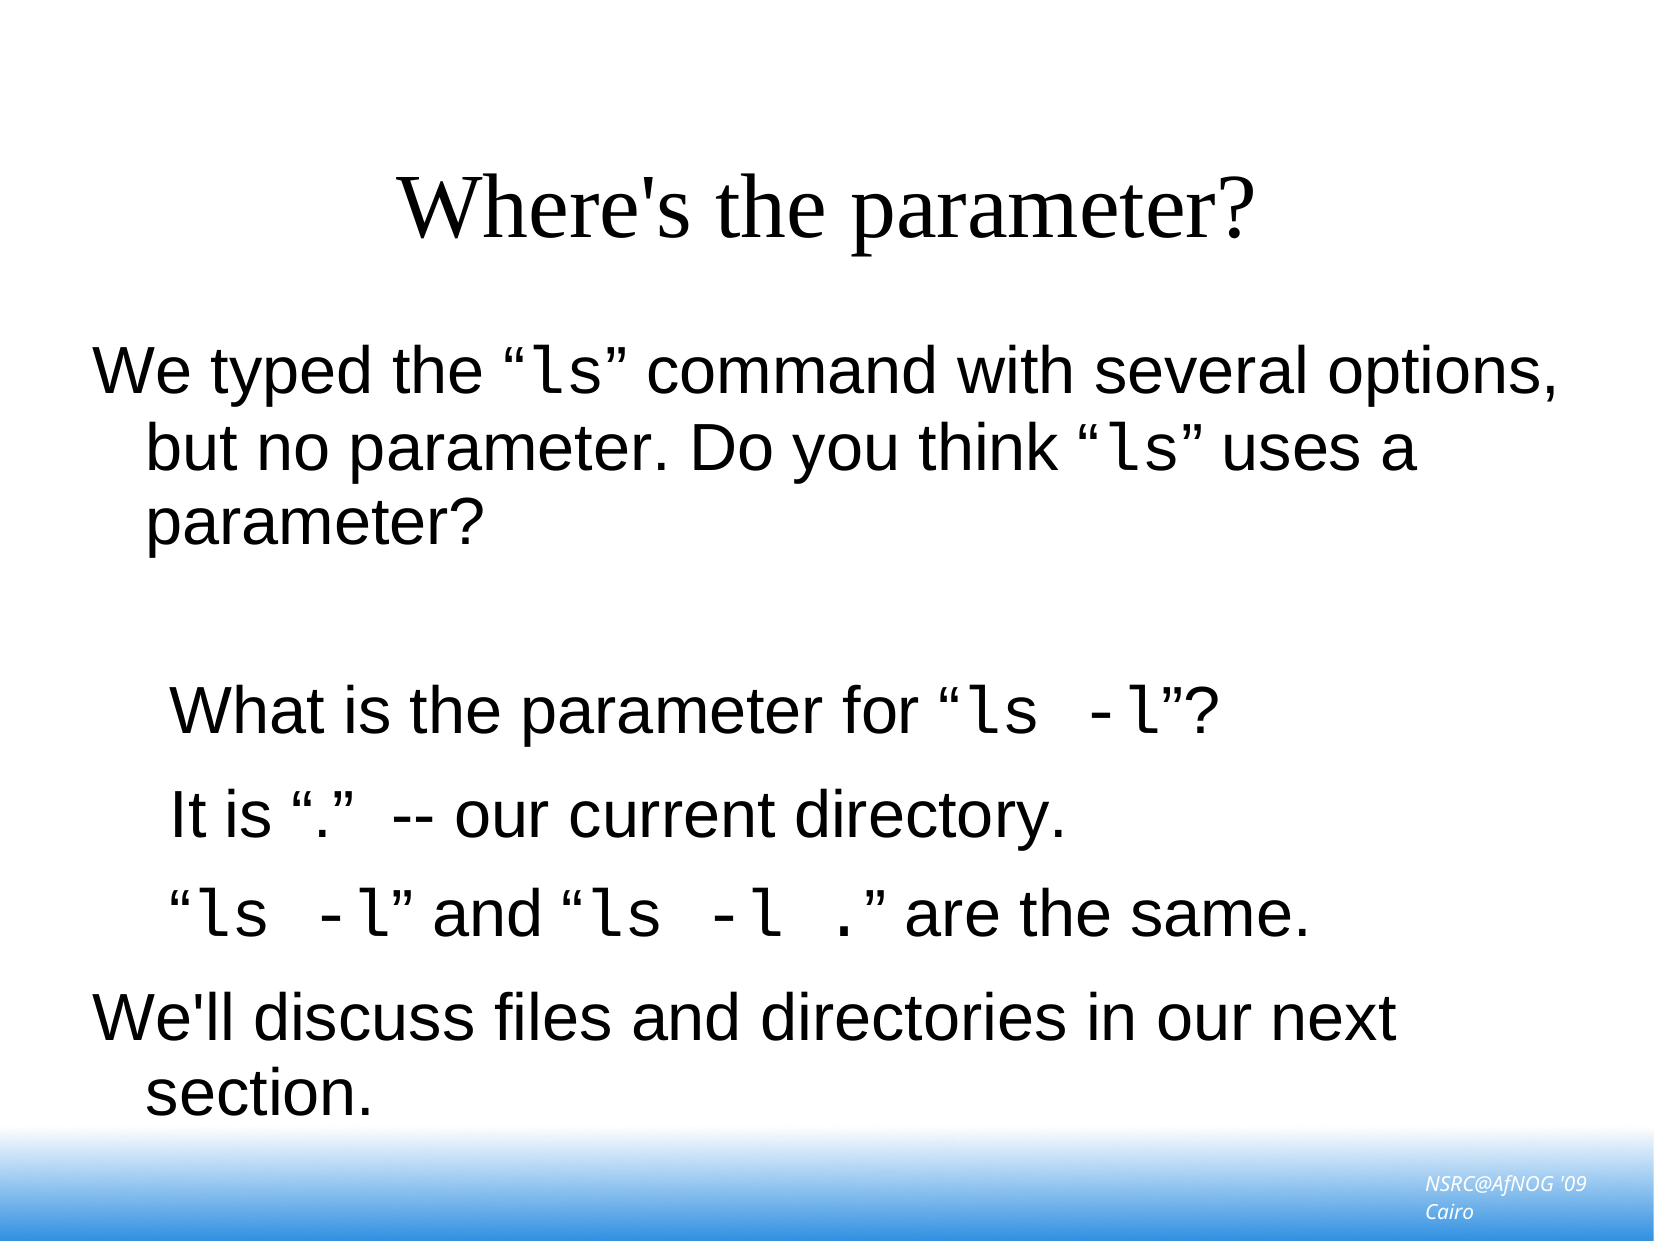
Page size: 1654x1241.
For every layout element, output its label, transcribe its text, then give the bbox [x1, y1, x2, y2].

picture [0, 1124, 1654, 1241]
title Where's the parameter? [121, 102, 1534, 310]
list We typed the “ls” command with several options, but no parameter. Do you think “ls” uses a parameter? What is the parameter for “ls -l”? It is “.” -- our current directory. “ls -l” and “ls -l .” are the same. We'll discuss files and directories in our next section. [75, 332, 1576, 1163]
